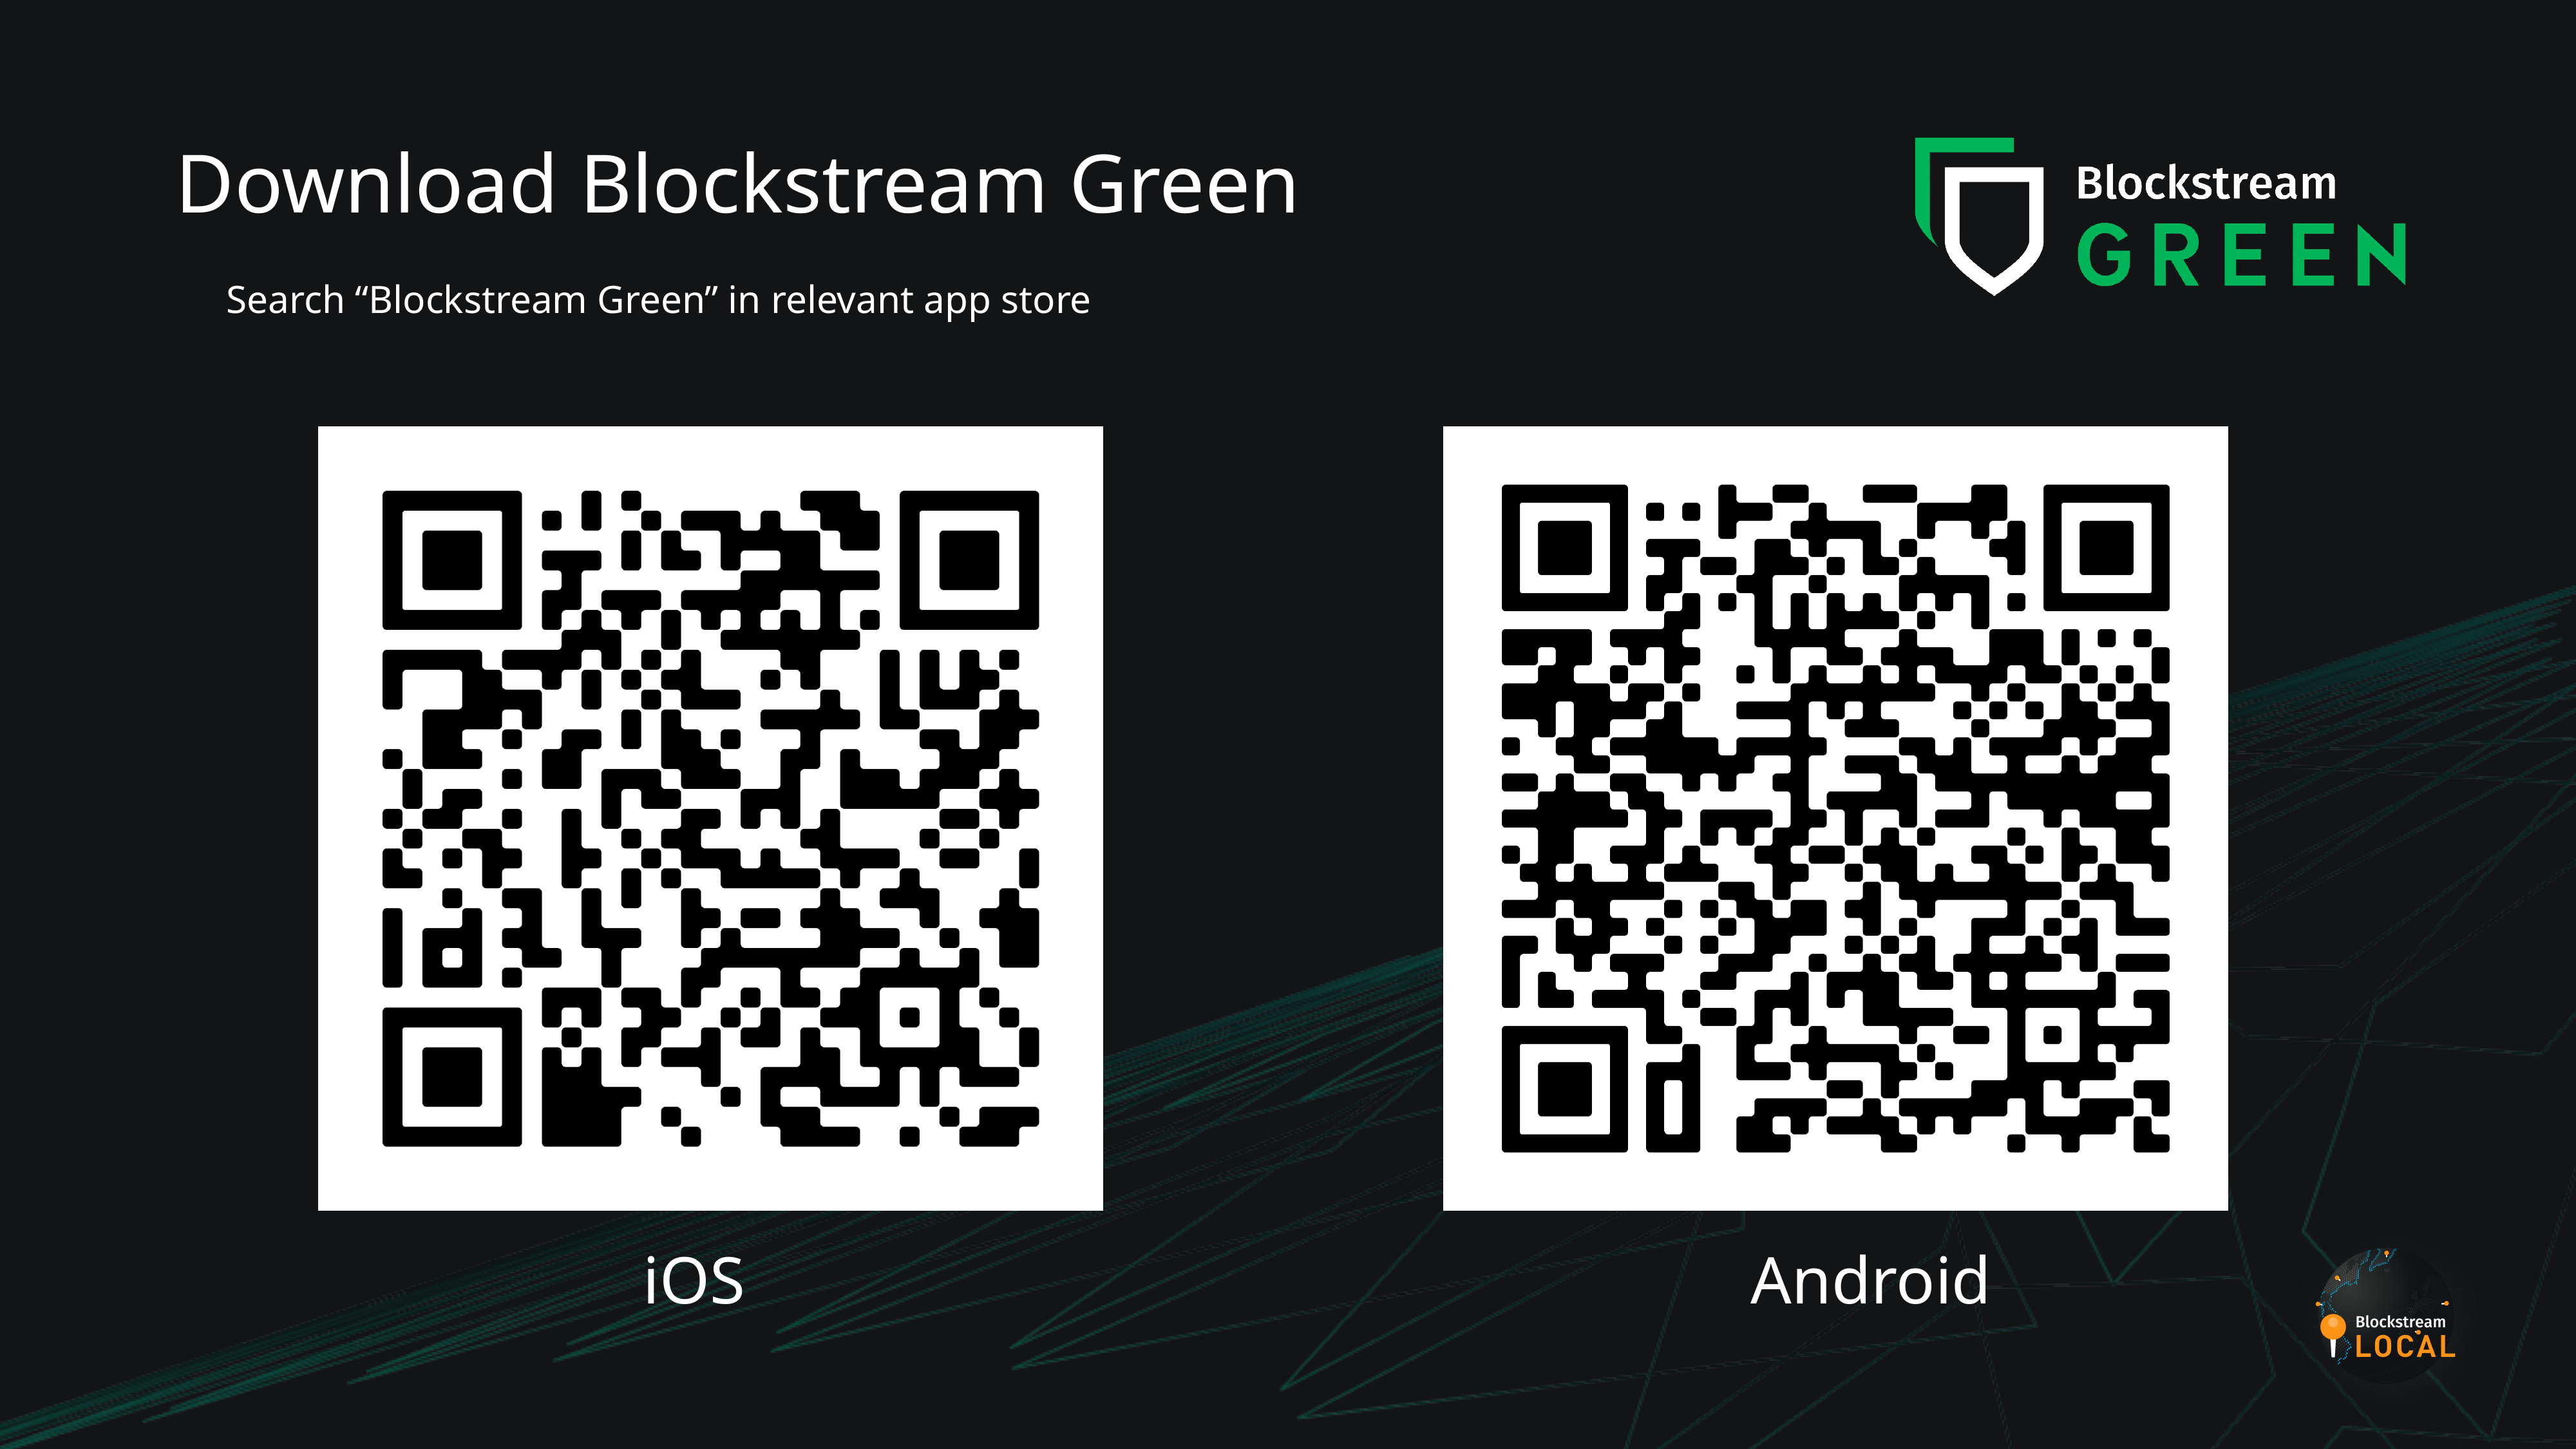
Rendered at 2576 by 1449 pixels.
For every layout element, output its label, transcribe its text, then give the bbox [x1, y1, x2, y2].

text_box Search “Blockstream Green” in relevant app store [187, 256, 1131, 345]
list Download Blockstream Green [162, 129, 1671, 254]
text_box iOS [452, 1232, 936, 1358]
text_box Android [1629, 1232, 2113, 1358]
picture [1795, 33, 2524, 399]
picture [0, 426, 2576, 1449]
